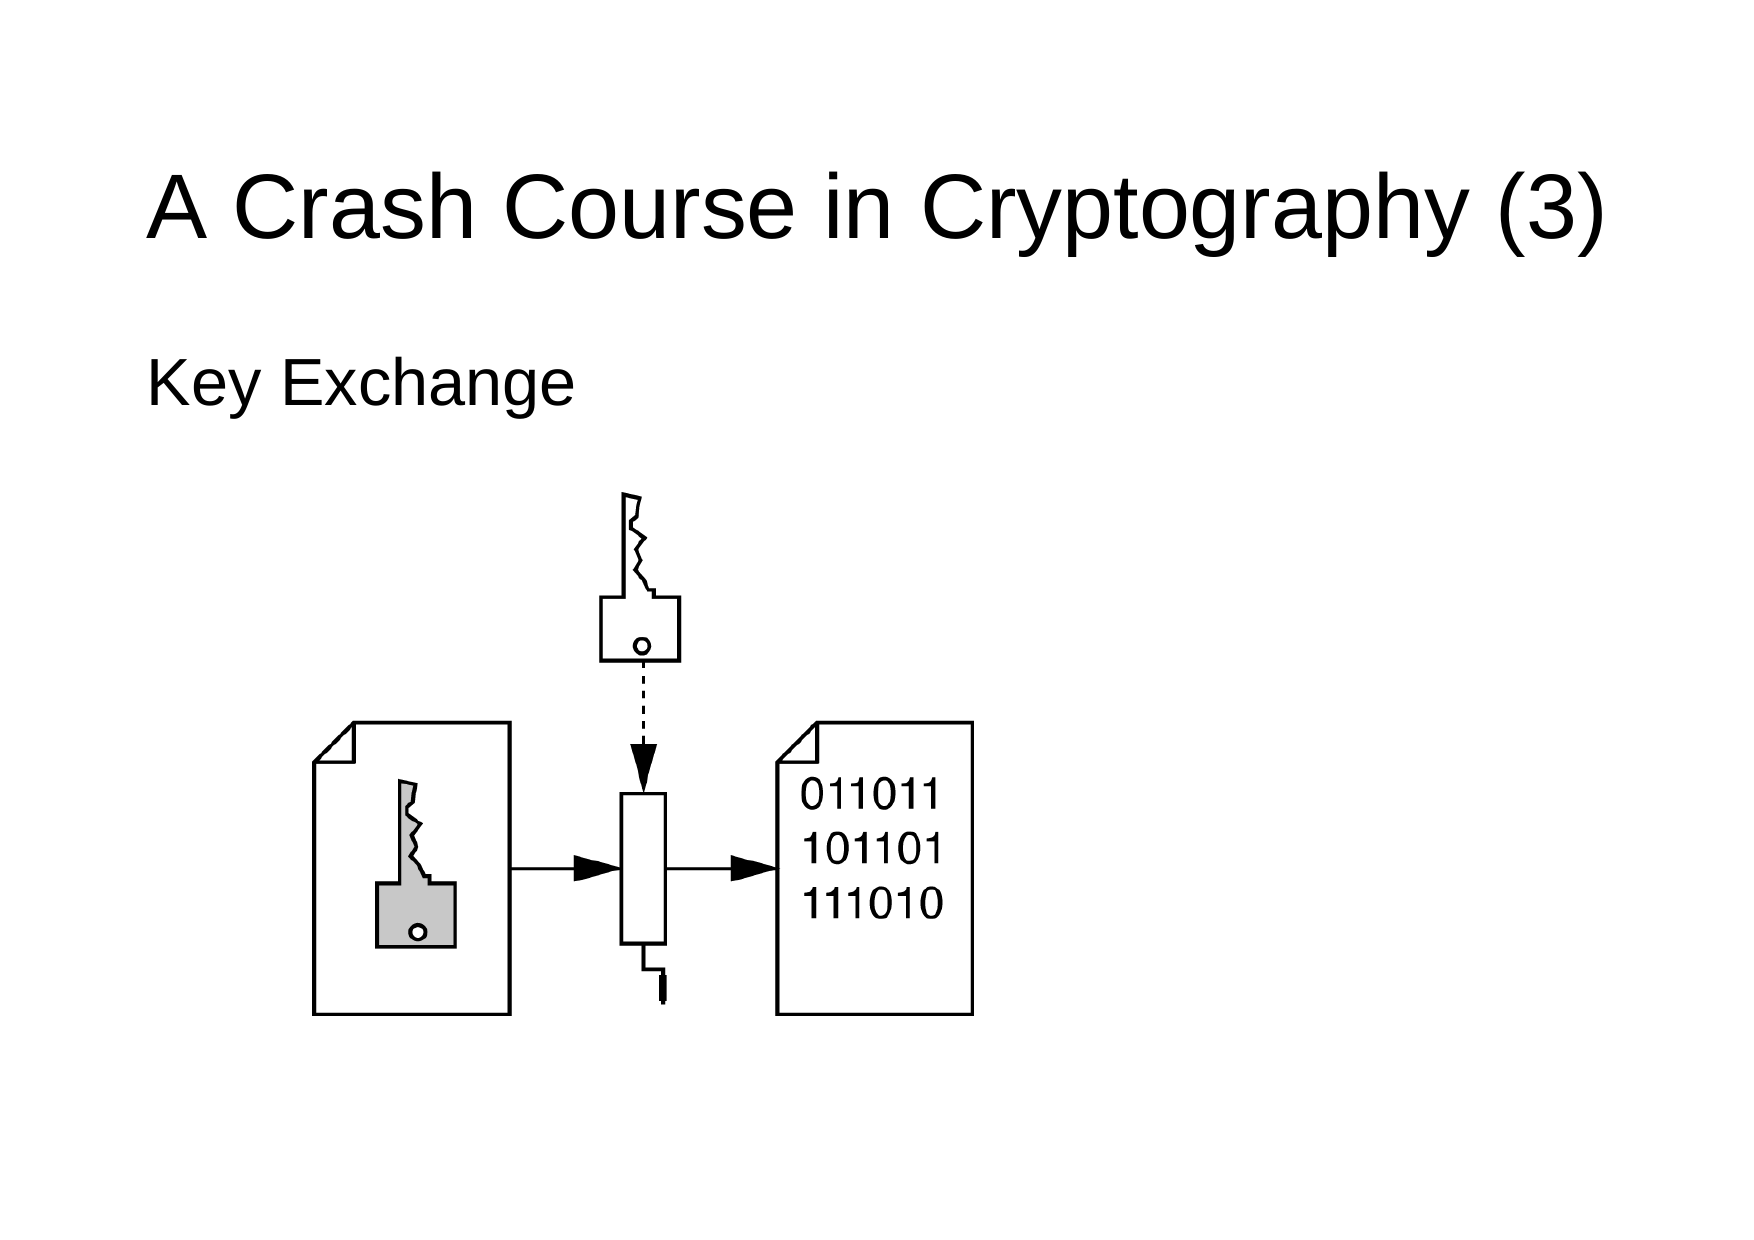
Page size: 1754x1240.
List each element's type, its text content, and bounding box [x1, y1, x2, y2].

picture [312, 492, 974, 1016]
list Key Exchange [128, 344, 1627, 1126]
title A Crash Course in Cryptography (3) [128, 102, 1627, 310]
